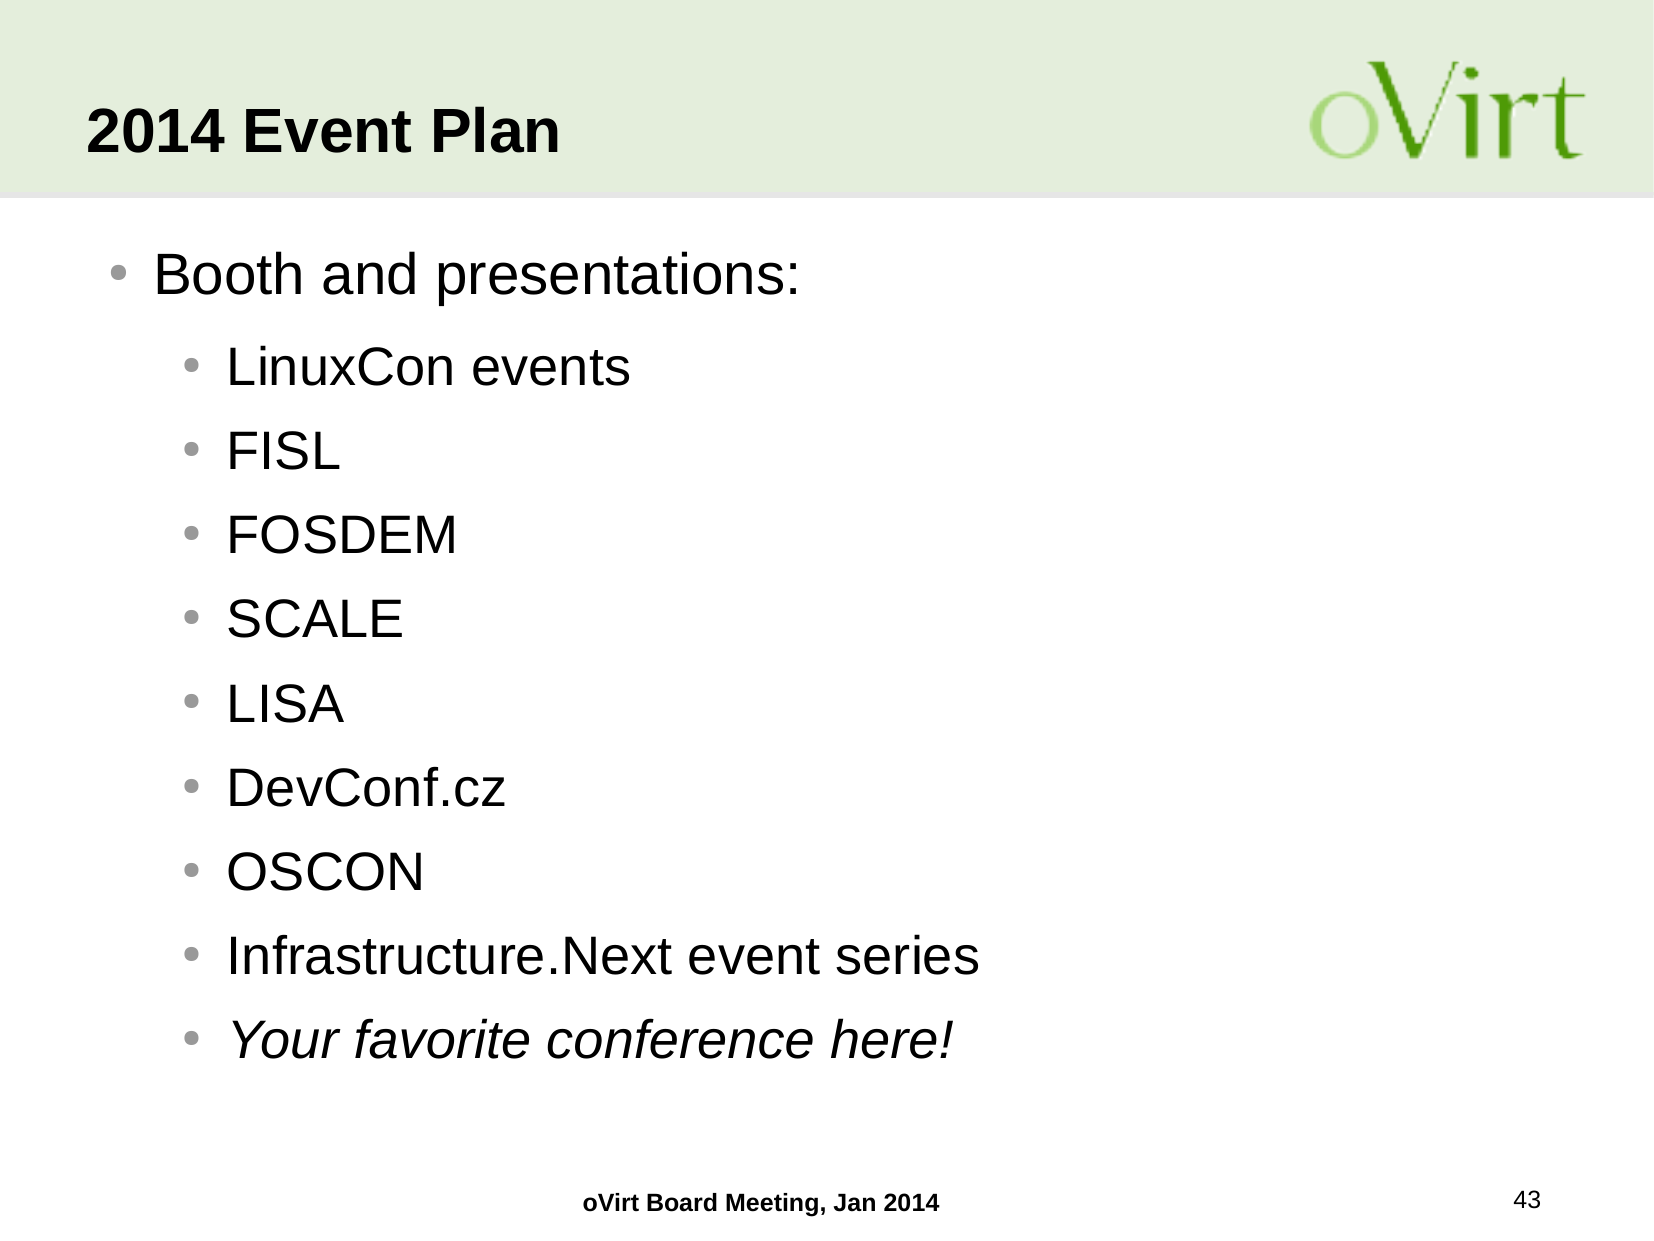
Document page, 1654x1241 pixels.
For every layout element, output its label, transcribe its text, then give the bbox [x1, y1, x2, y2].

picture [1307, 36, 1613, 180]
list Booth and presentations: LinuxCon events FISL FOSDEM SCALE LISA DevConf.cz OSCON Infrastructure.Next event series Your favorite conference here! [93, 241, 1582, 1071]
title 2014 Event Plan [86, 36, 1307, 225]
